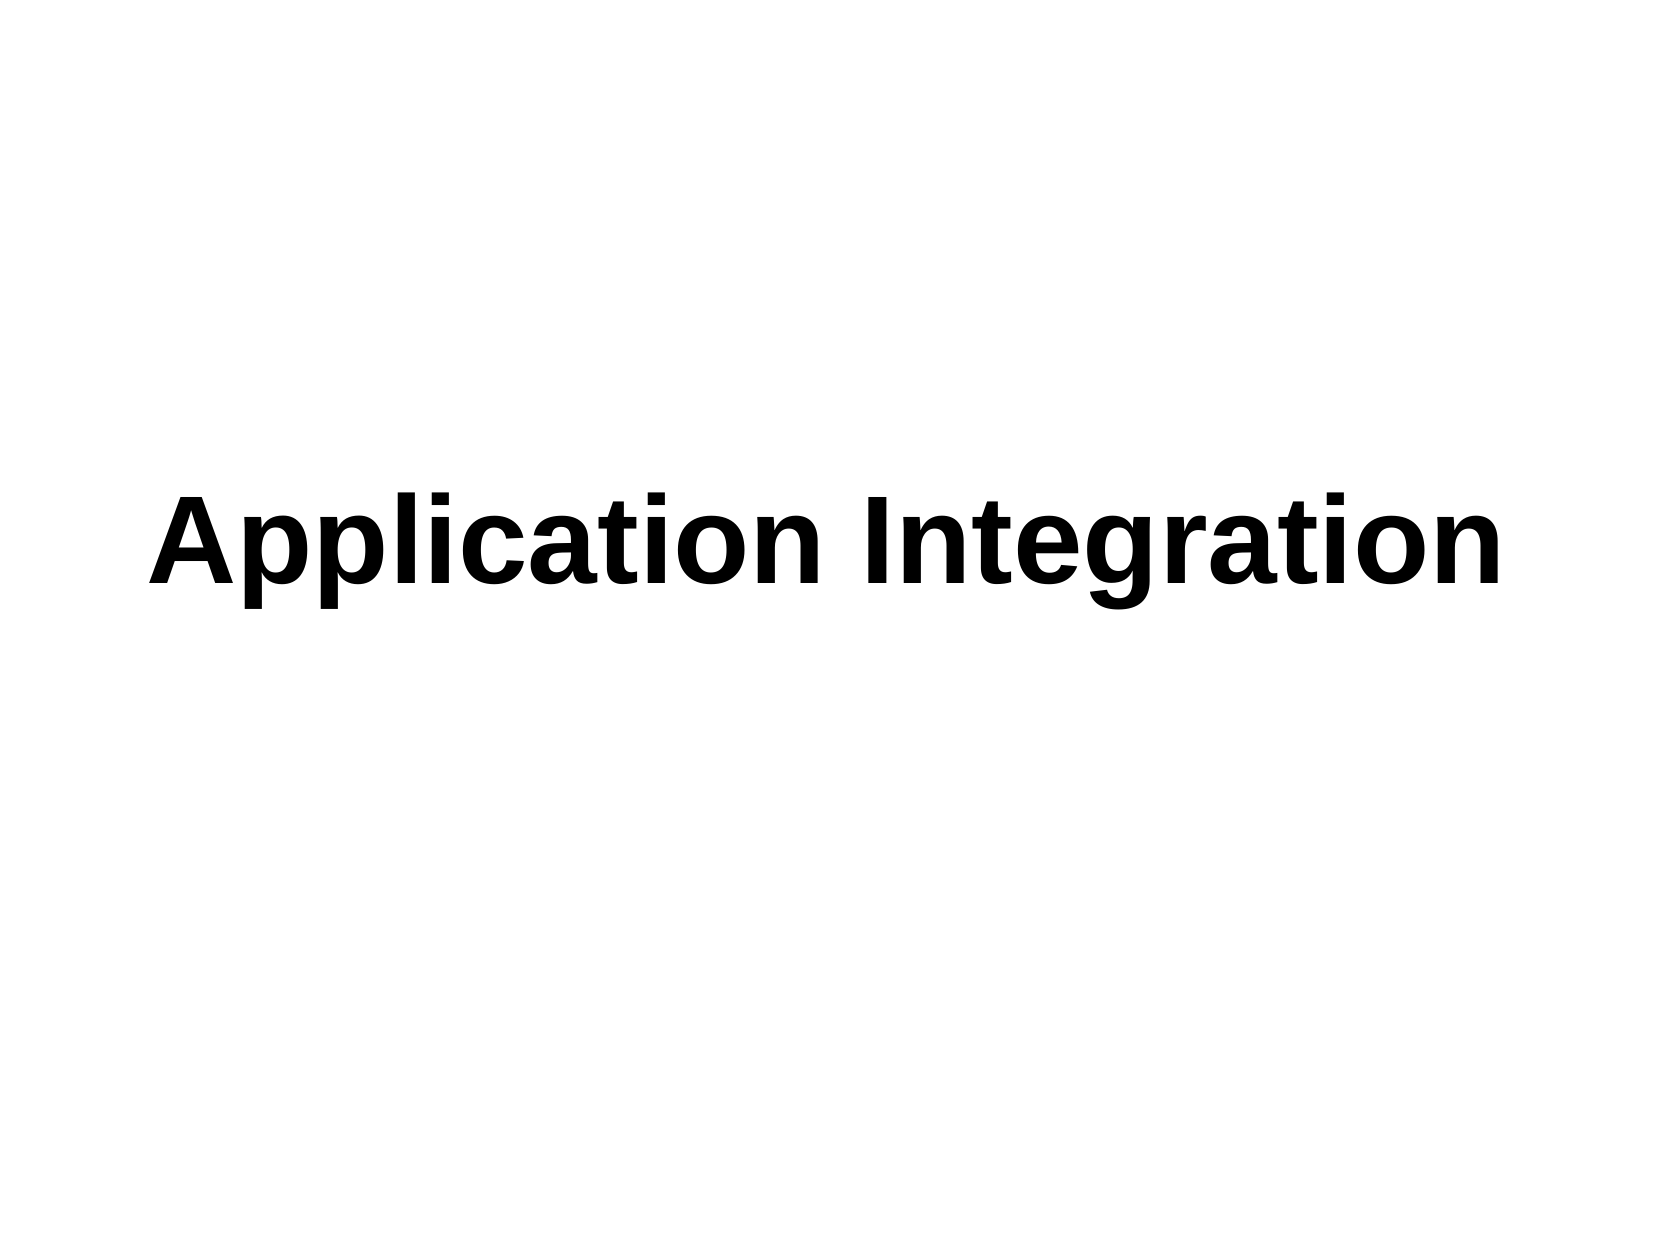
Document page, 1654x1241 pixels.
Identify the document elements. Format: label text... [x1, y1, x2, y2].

subtitle Application Integration [82, 49, 1571, 1010]
